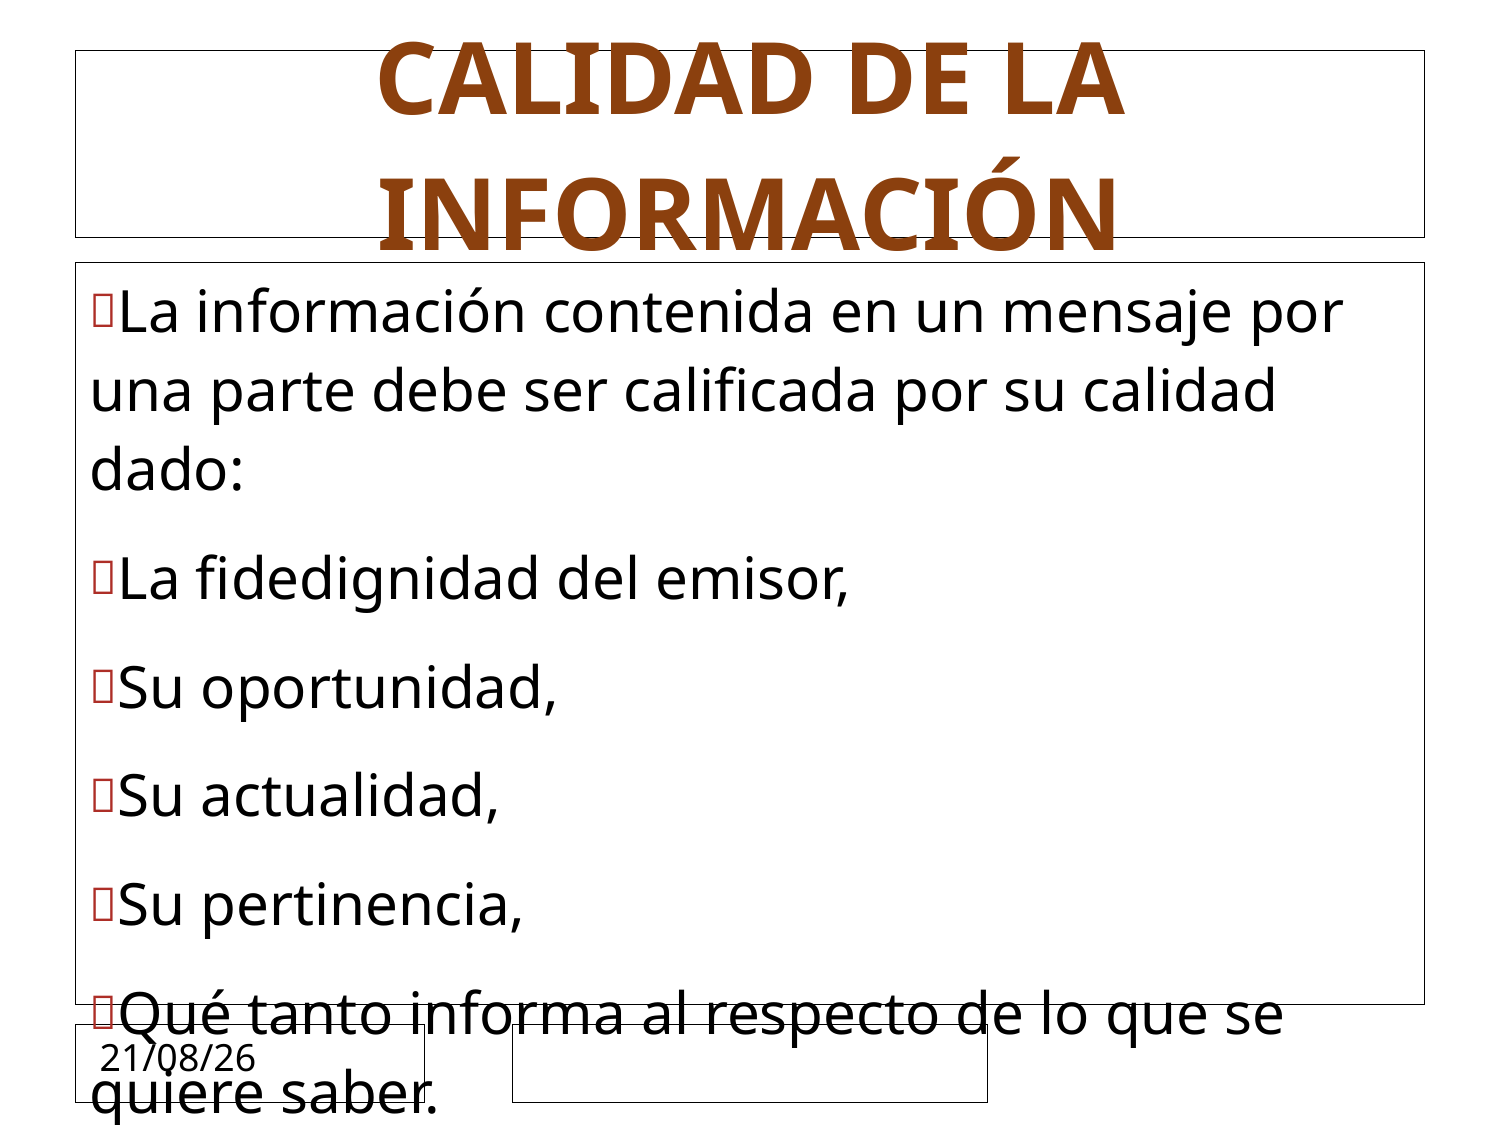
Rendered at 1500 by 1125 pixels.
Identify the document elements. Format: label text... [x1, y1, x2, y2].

title CALIDAD DE LA INFORMACIÓN [75, 50, 1425, 238]
list La información contenida en un mensaje por una parte debe ser calificada por su calidad dado: La fidedignidad del emisor, Su oportunidad, Su actualidad, Su pertinencia, Qué tanto informa al respecto de lo que se quiere saber. Su veracidad, Su objetividad, El rigor del método de cómo se obtuvo, La honestidad de quienes la manejan desde quien la edita, la distribuye y la consume, entre otros aspectos. [75, 262, 1425, 1005]
